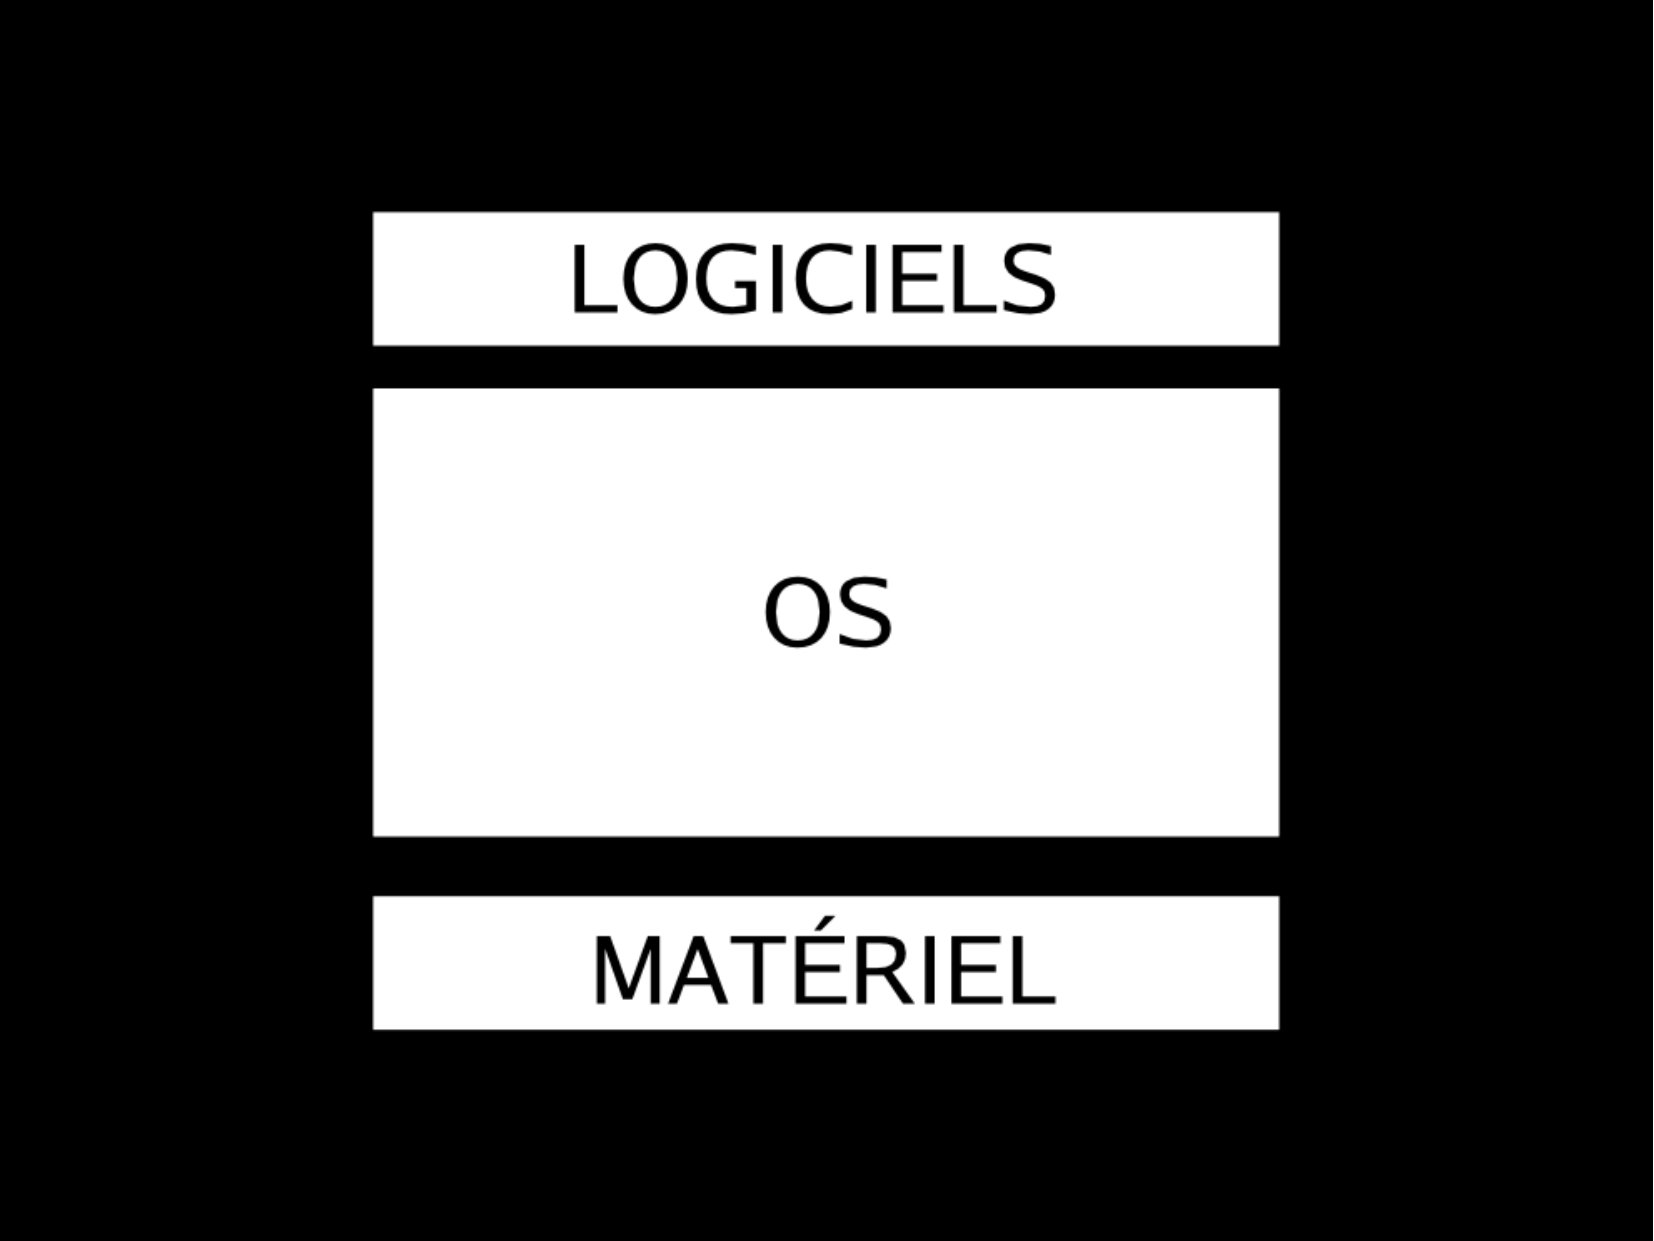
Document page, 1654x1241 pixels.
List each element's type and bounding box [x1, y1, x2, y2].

picture [321, 155, 1332, 1085]
